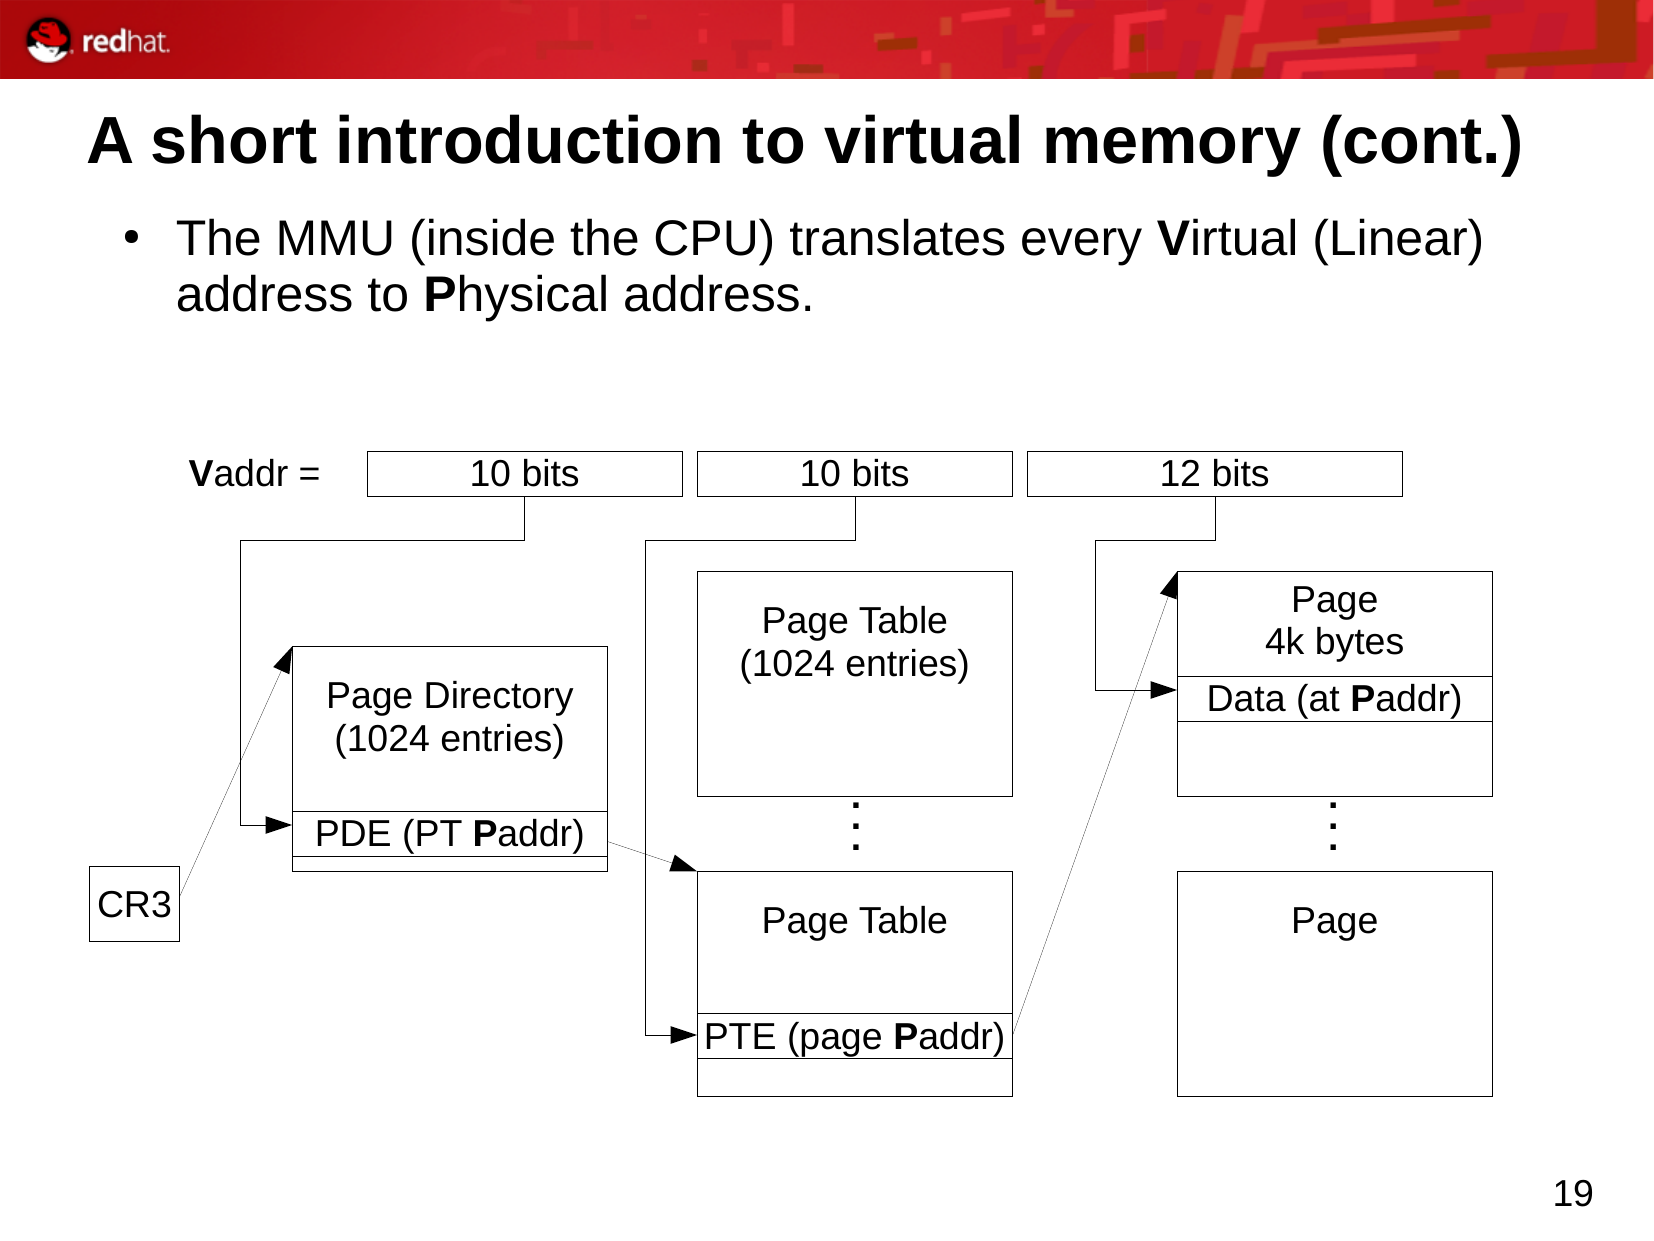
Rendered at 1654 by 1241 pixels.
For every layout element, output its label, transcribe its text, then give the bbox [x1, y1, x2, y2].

text_box Page Table [697, 871, 1013, 1013]
text_box Data (at Paddr) [1177, 676, 1493, 722]
text_box Page Table [697, 1059, 1013, 1097]
text_box 12 bits [1027, 451, 1403, 497]
title A short introduction to virtual memory (cont.) [86, 93, 1576, 196]
text_box PTE (page Paddr) [697, 1013, 1013, 1059]
text_box Page Table (1024 entries) [697, 571, 1013, 797]
text_box 10 bits [367, 451, 683, 497]
text_box 10 bits [697, 451, 1013, 497]
text_box PDE (PT Paddr) [292, 811, 608, 857]
text_box Page [1177, 871, 1493, 1097]
text_box CR3 [89, 866, 180, 942]
picture [0, 0, 1654, 79]
text_box Vaddr = [187, 451, 323, 497]
text_box Page Directory (1024 entries) [292, 646, 608, 811]
text_box Page 4k bytes [1177, 571, 1493, 676]
text_box . . . [1309, 811, 1358, 857]
list The MMU (inside the CPU) translates every Virtual (Linear) address to Physical address. [105, 210, 1531, 421]
text_box Page 4k bytes [1177, 722, 1493, 797]
text_box . . . [832, 811, 880, 857]
text_box Page Directory (1024 entries) [292, 857, 608, 872]
